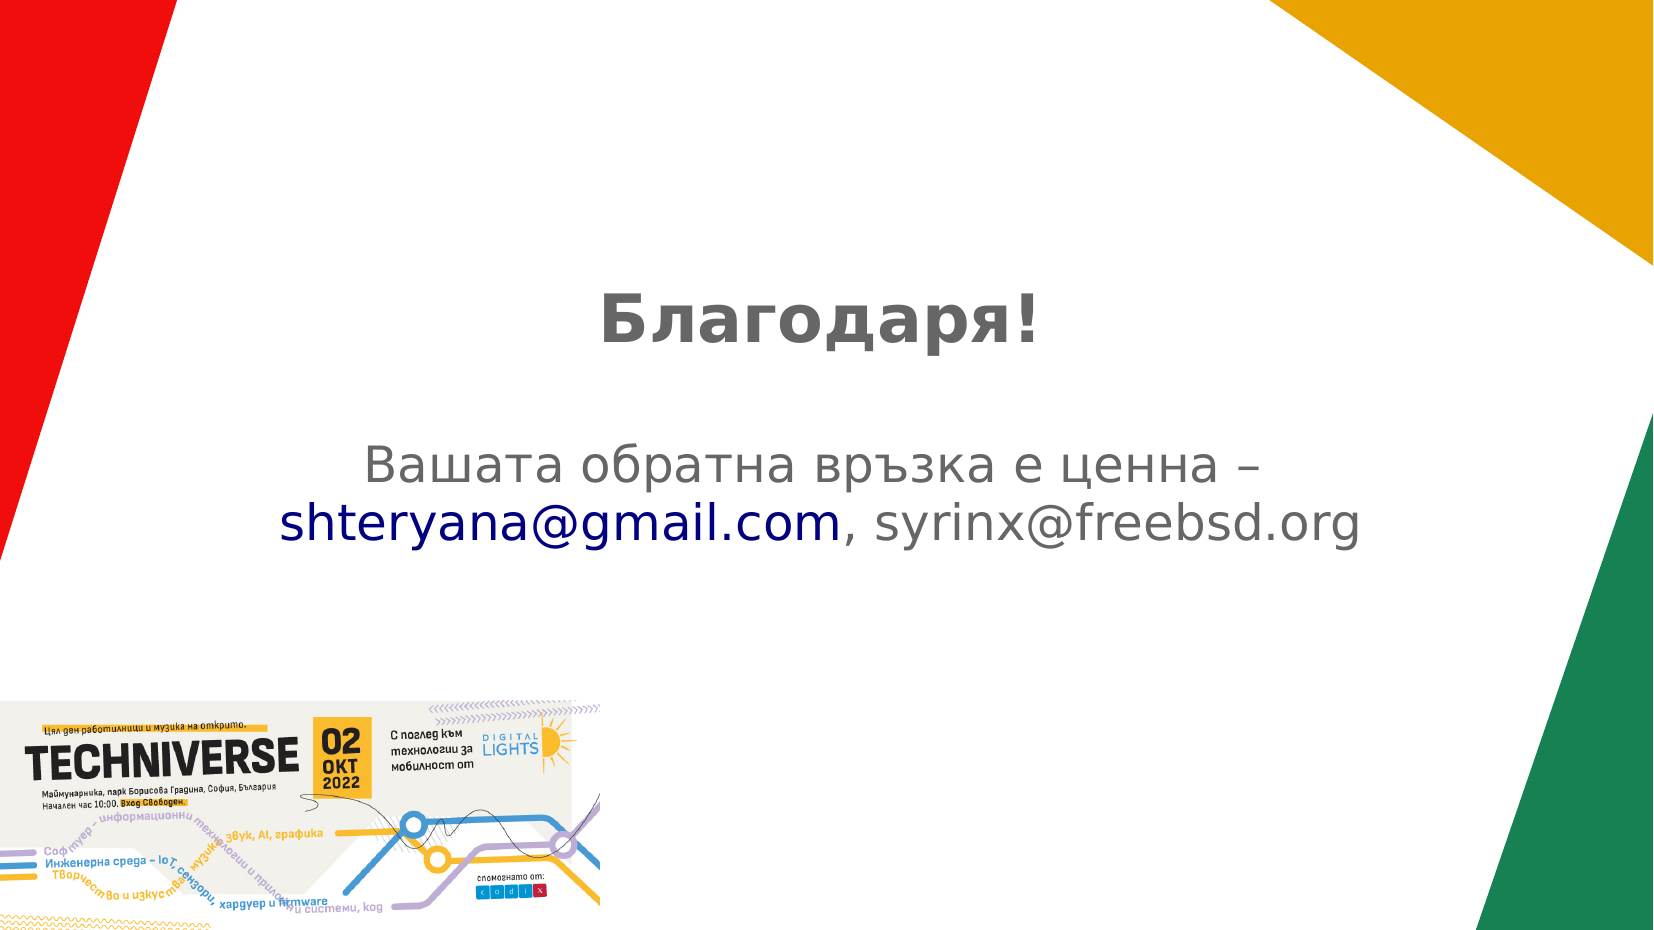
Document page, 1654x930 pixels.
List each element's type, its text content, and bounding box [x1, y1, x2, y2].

picture [0, 700, 600, 930]
text_box Благодаря! Вашата обратна връзка е ценна – shteryana@gmail.com, syrinx@freebsd.org [112, 102, 1530, 788]
